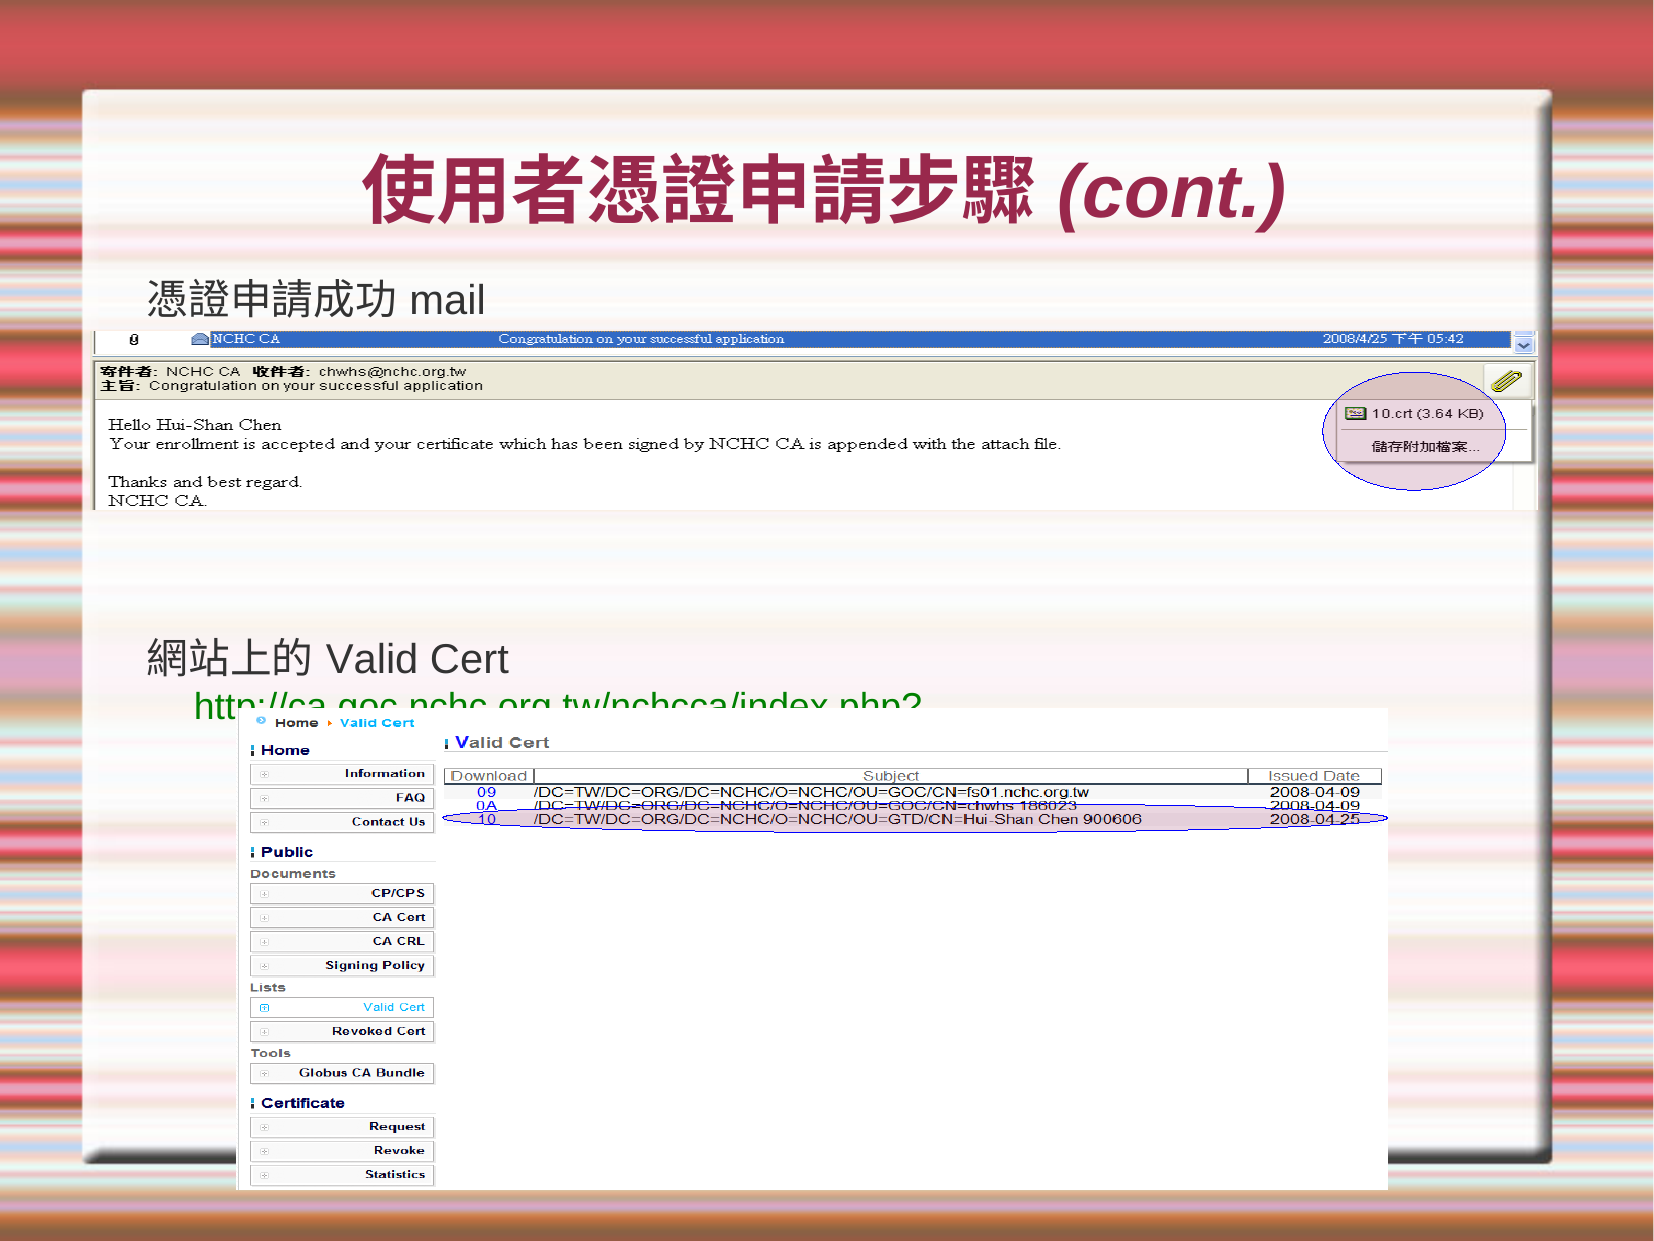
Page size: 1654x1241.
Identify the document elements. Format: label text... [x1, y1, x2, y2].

text_box [1322, 372, 1506, 491]
list 憑證申請成功mail 網站上的Valid Cert http://ca.goc.nchc.org.tw/nchcca/index.php?option=com_content&task=view&id=49&Itemid=93 [134, 510, 1516, 1118]
title 使用者憑證申請步驟(cont.) [118, 88, 1531, 281]
list 憑證申請成功mail 網站上的Valid Cert http://ca.goc.nchc.org.tw/nchcca/index.php?option=com_content&task=view&id=49&Itemid=93 [134, 265, 1516, 331]
text_box [442, 803, 1388, 833]
picture [0, 0, 1654, 1241]
